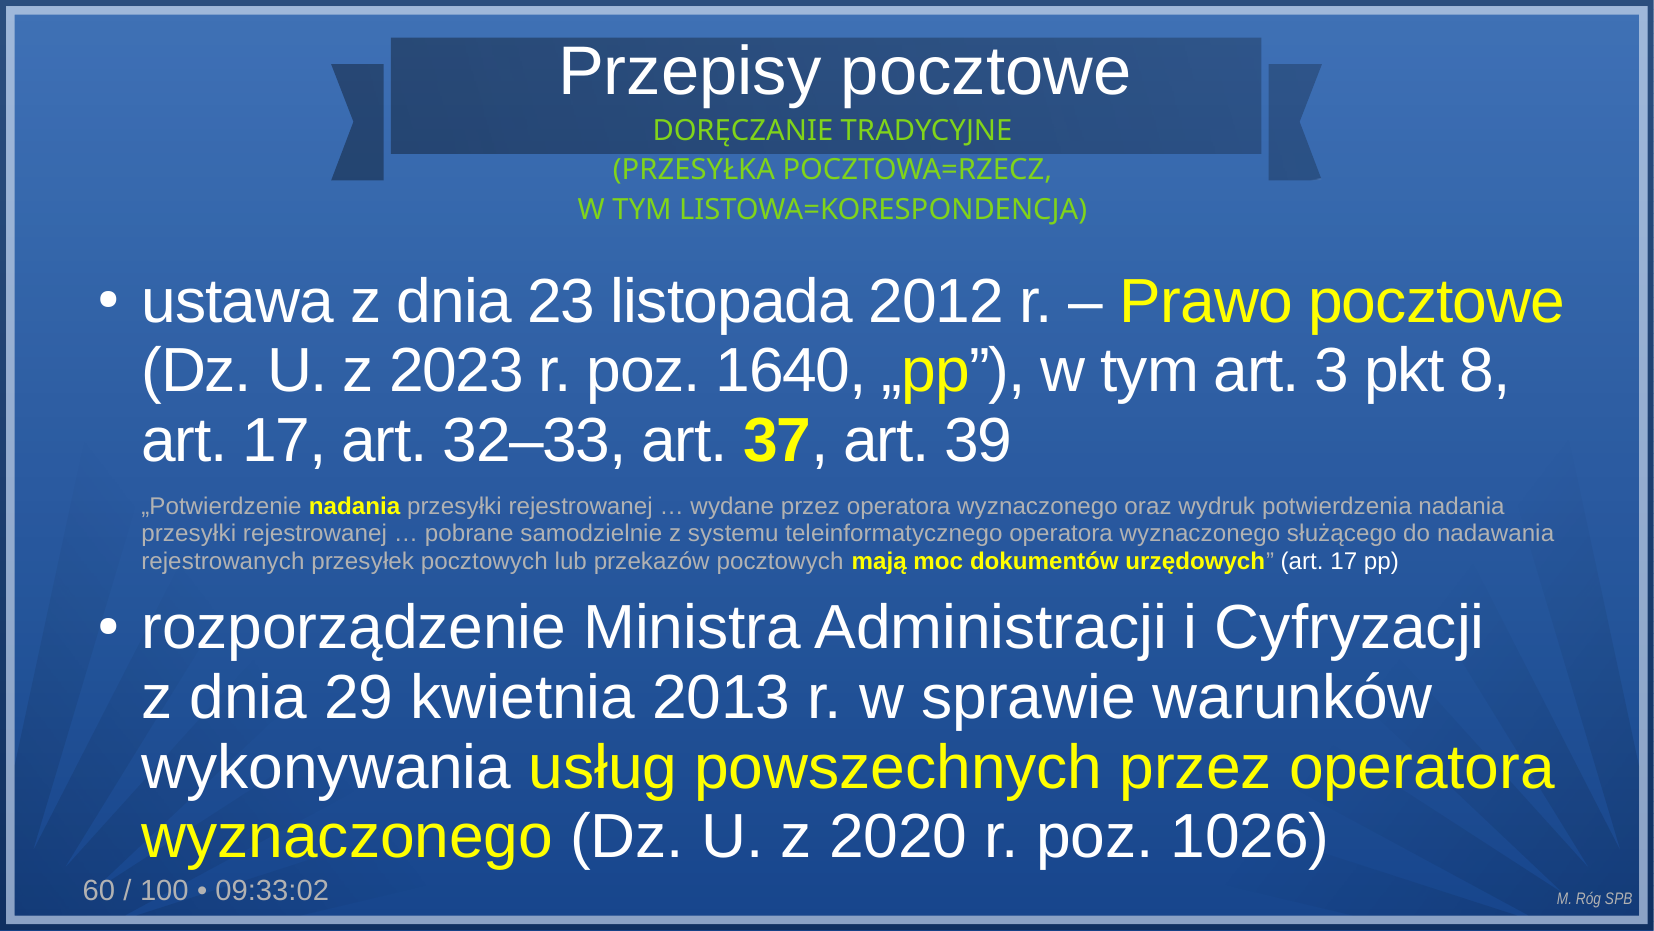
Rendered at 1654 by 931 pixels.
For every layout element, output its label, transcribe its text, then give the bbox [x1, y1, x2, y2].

list ustawa z dnia 23 listopada 2012 r. – Prawo pocztowe (Dz. U. z 2023 r. poz. 1640, „pp”), w tym art. 3 pkt 8, art. 17, art. 32–33, art. 37, art. 39 „Potwierdzenie nadania przesyłki rejestrowanej … wydane przez operatora wyznaczonego oraz wydruk potwierdzenia nadania przesyłki rejestrowanej … pobrane samodzielnie z systemu teleinformatycznego operatora wyznaczonego służącego do nadawania rejestrowanych przesyłek pocztowych lub przekazów pocztowych mają moc dokumentów urzędowych” (art. 17 pp) rozporządzenie Ministra Administracji i Cyfryzacji z dnia 29 kwietnia 2013 r. w sprawie warunków wykonywania usług powszechnych przez operatora wyznaczonego (Dz. U. z 2020 r. poz. 1026) [82, 265, 1571, 886]
title Przepisy pocztowe DORĘCZANIE TRADYCYJNE (PRZESYŁKA POCZTOWA=RZECZ, W TYM LISTOWA=KORESPONDENCJA) [395, 29, 1270, 231]
